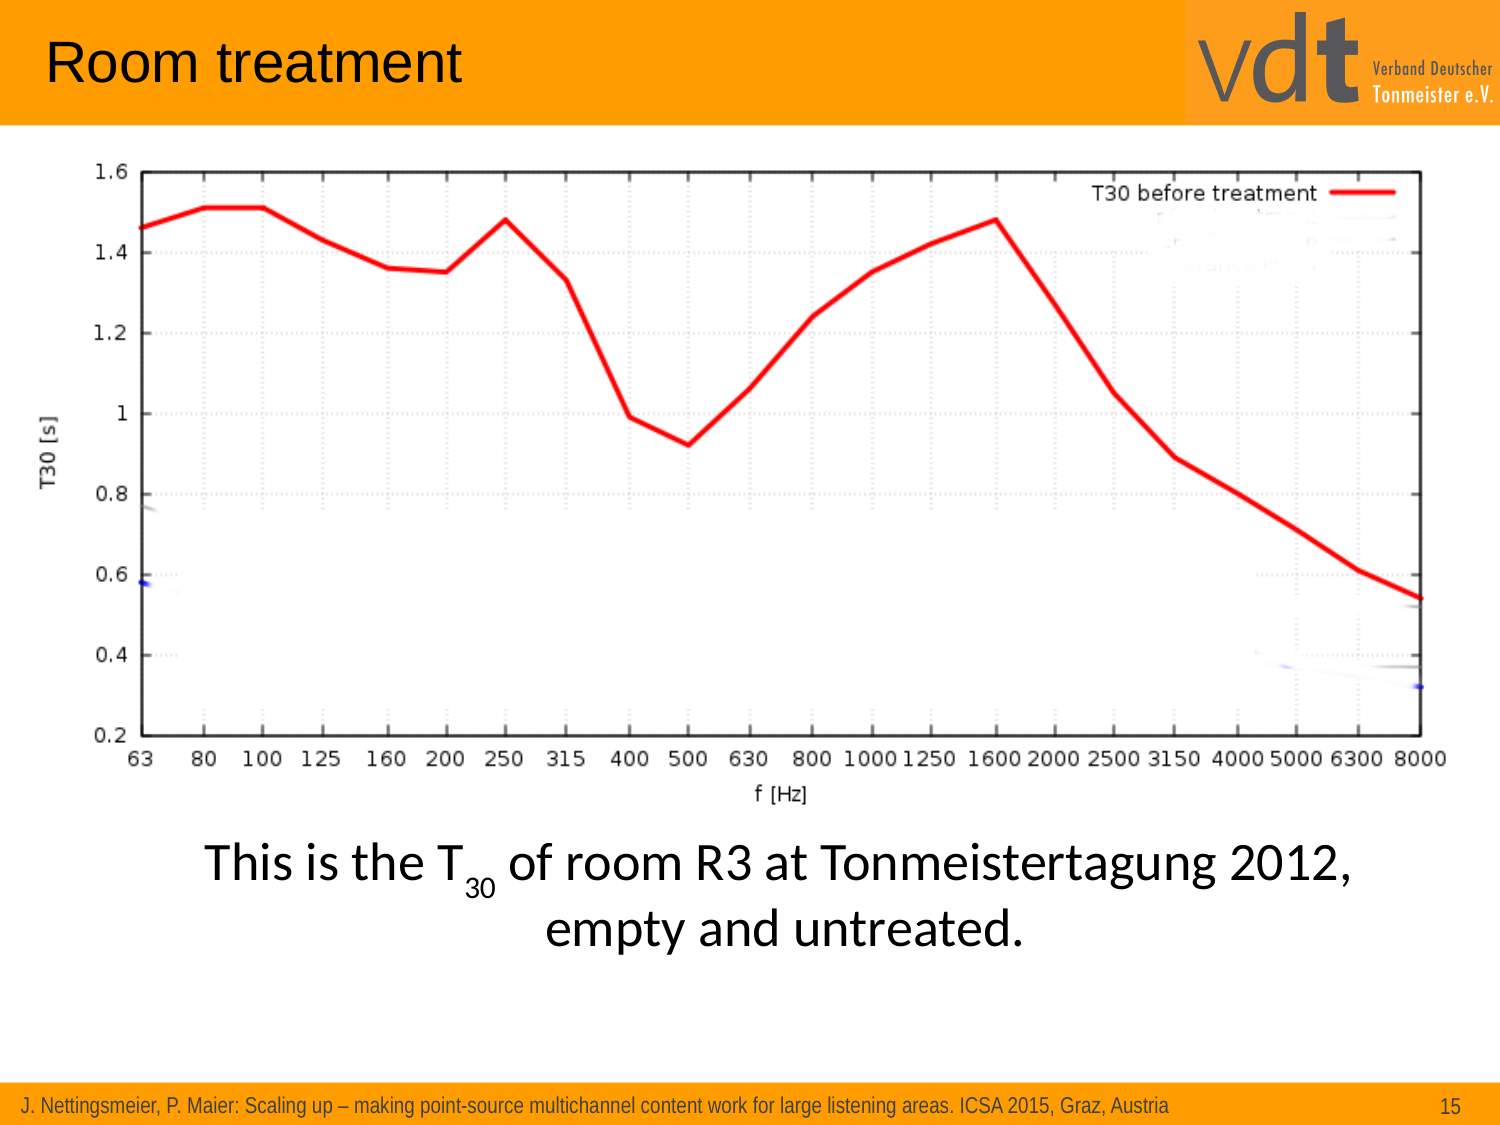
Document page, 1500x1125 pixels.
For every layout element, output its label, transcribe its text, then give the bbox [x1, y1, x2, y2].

picture [1185, 0, 1500, 124]
picture [30, 144, 1461, 811]
title Room treatment [45, 0, 1171, 126]
list This is the T30 of room R3 at Tonmeistertagung 2012, empty and untreated. [15, 840, 1486, 1066]
